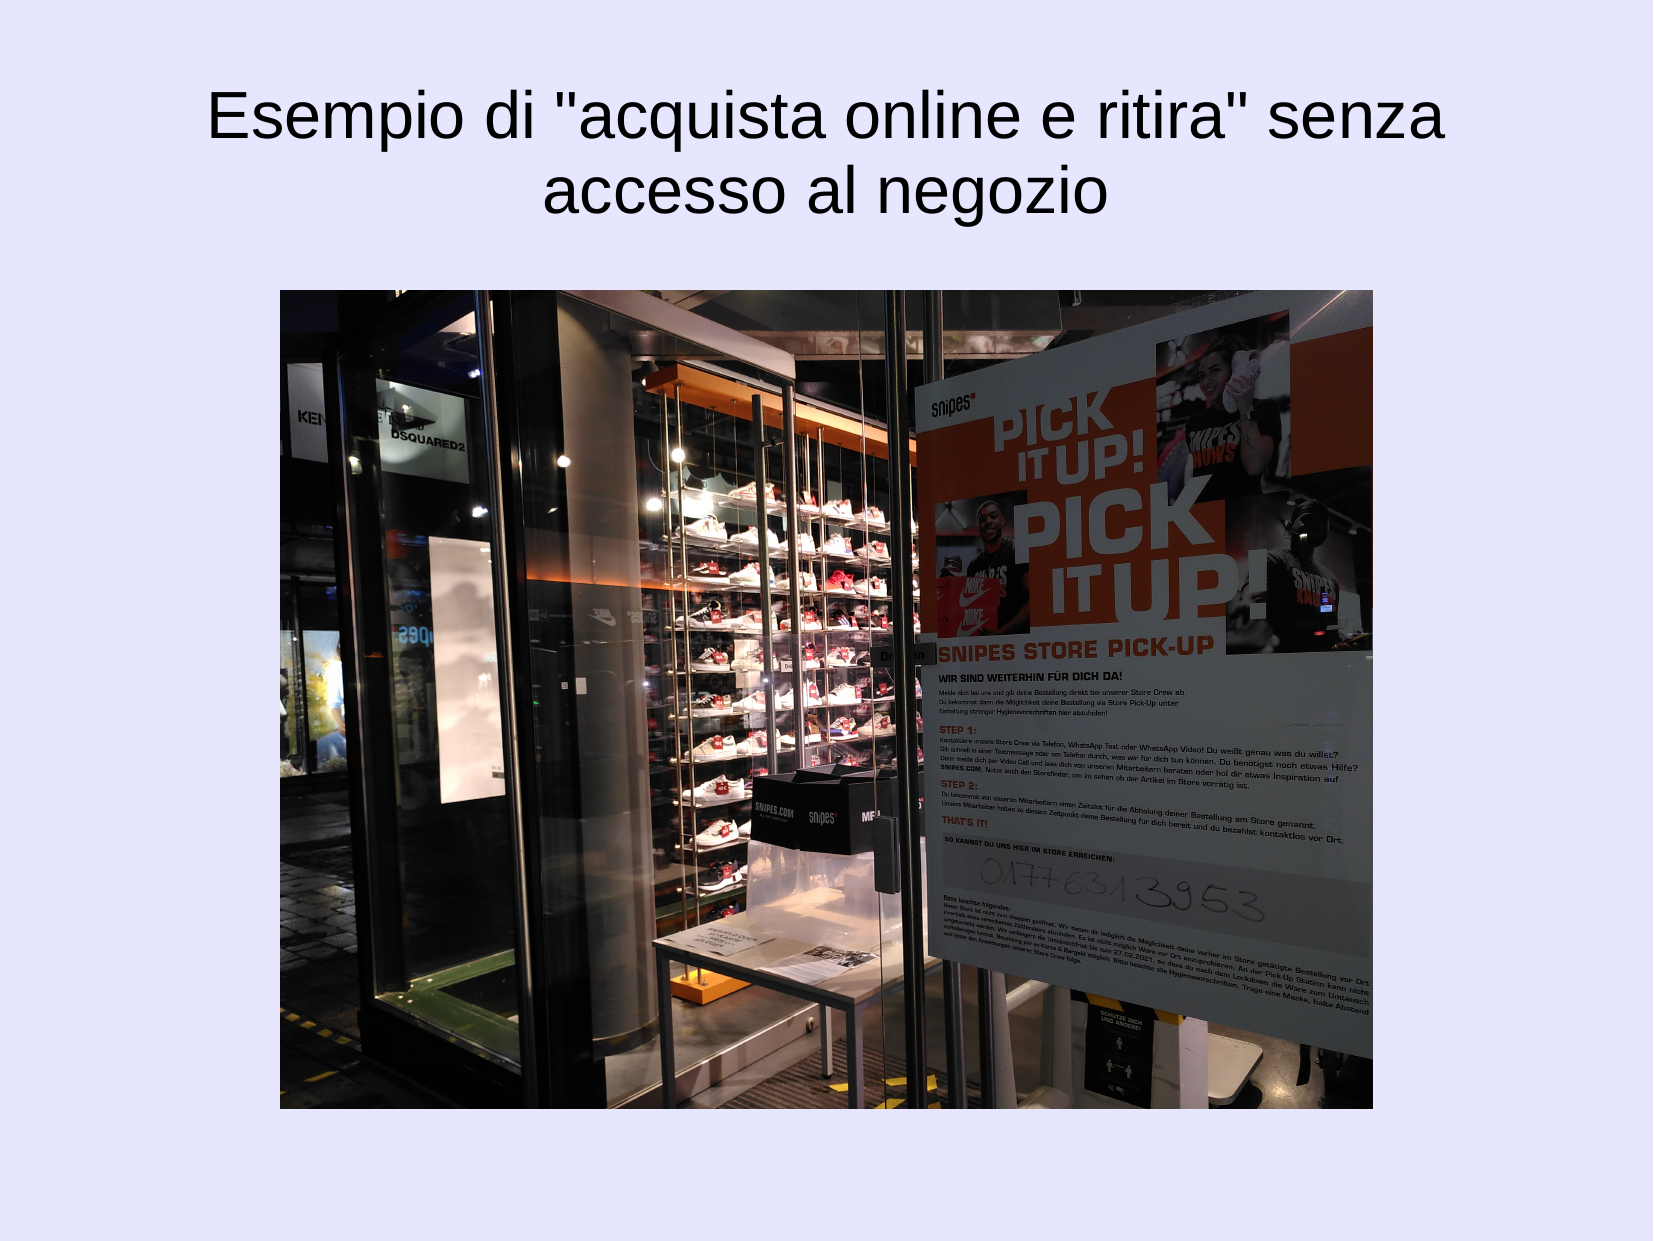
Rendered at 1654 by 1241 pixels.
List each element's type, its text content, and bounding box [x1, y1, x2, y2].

title Esempio di "acquista online e ritira" senza accesso al negozio [82, 49, 1571, 257]
picture [280, 290, 1373, 1109]
